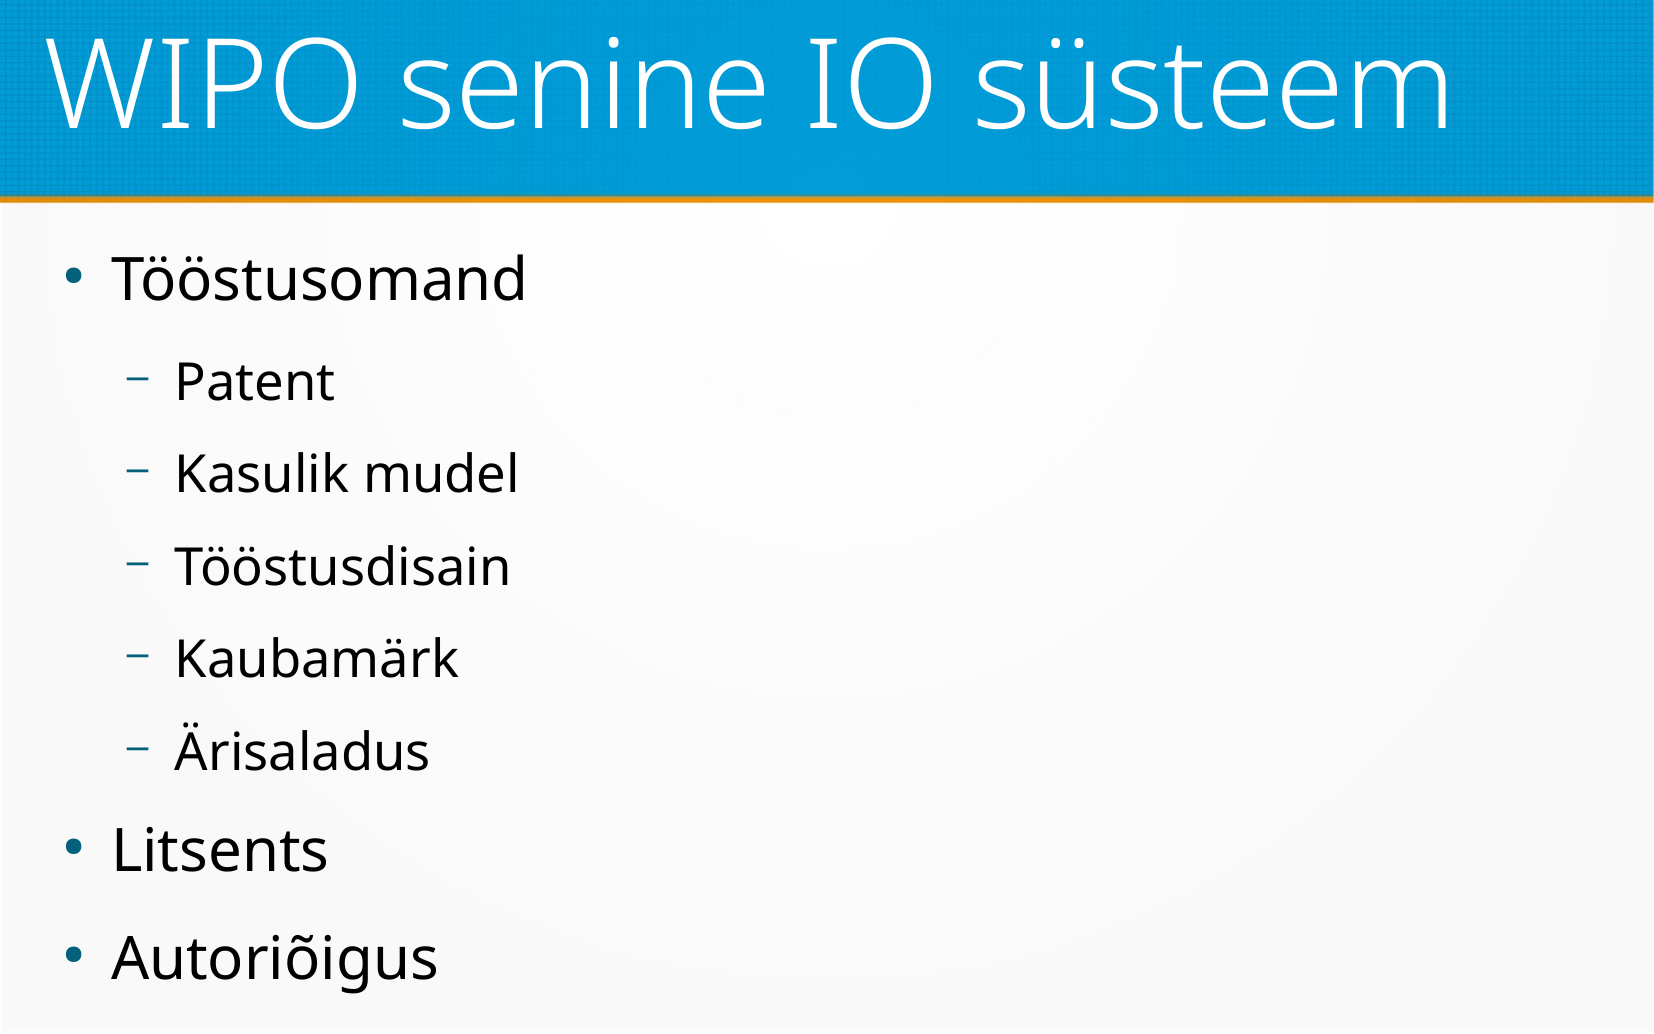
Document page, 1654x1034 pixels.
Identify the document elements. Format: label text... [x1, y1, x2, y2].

title WIPO senine IO süsteem [43, 0, 1619, 166]
picture [0, 195, 1654, 1034]
list Tööstusomand Patent Kasulik mudel Tööstusdisain Kaubamärk Ärisaladus Litsents Autoriõigus [47, 236, 1607, 1002]
